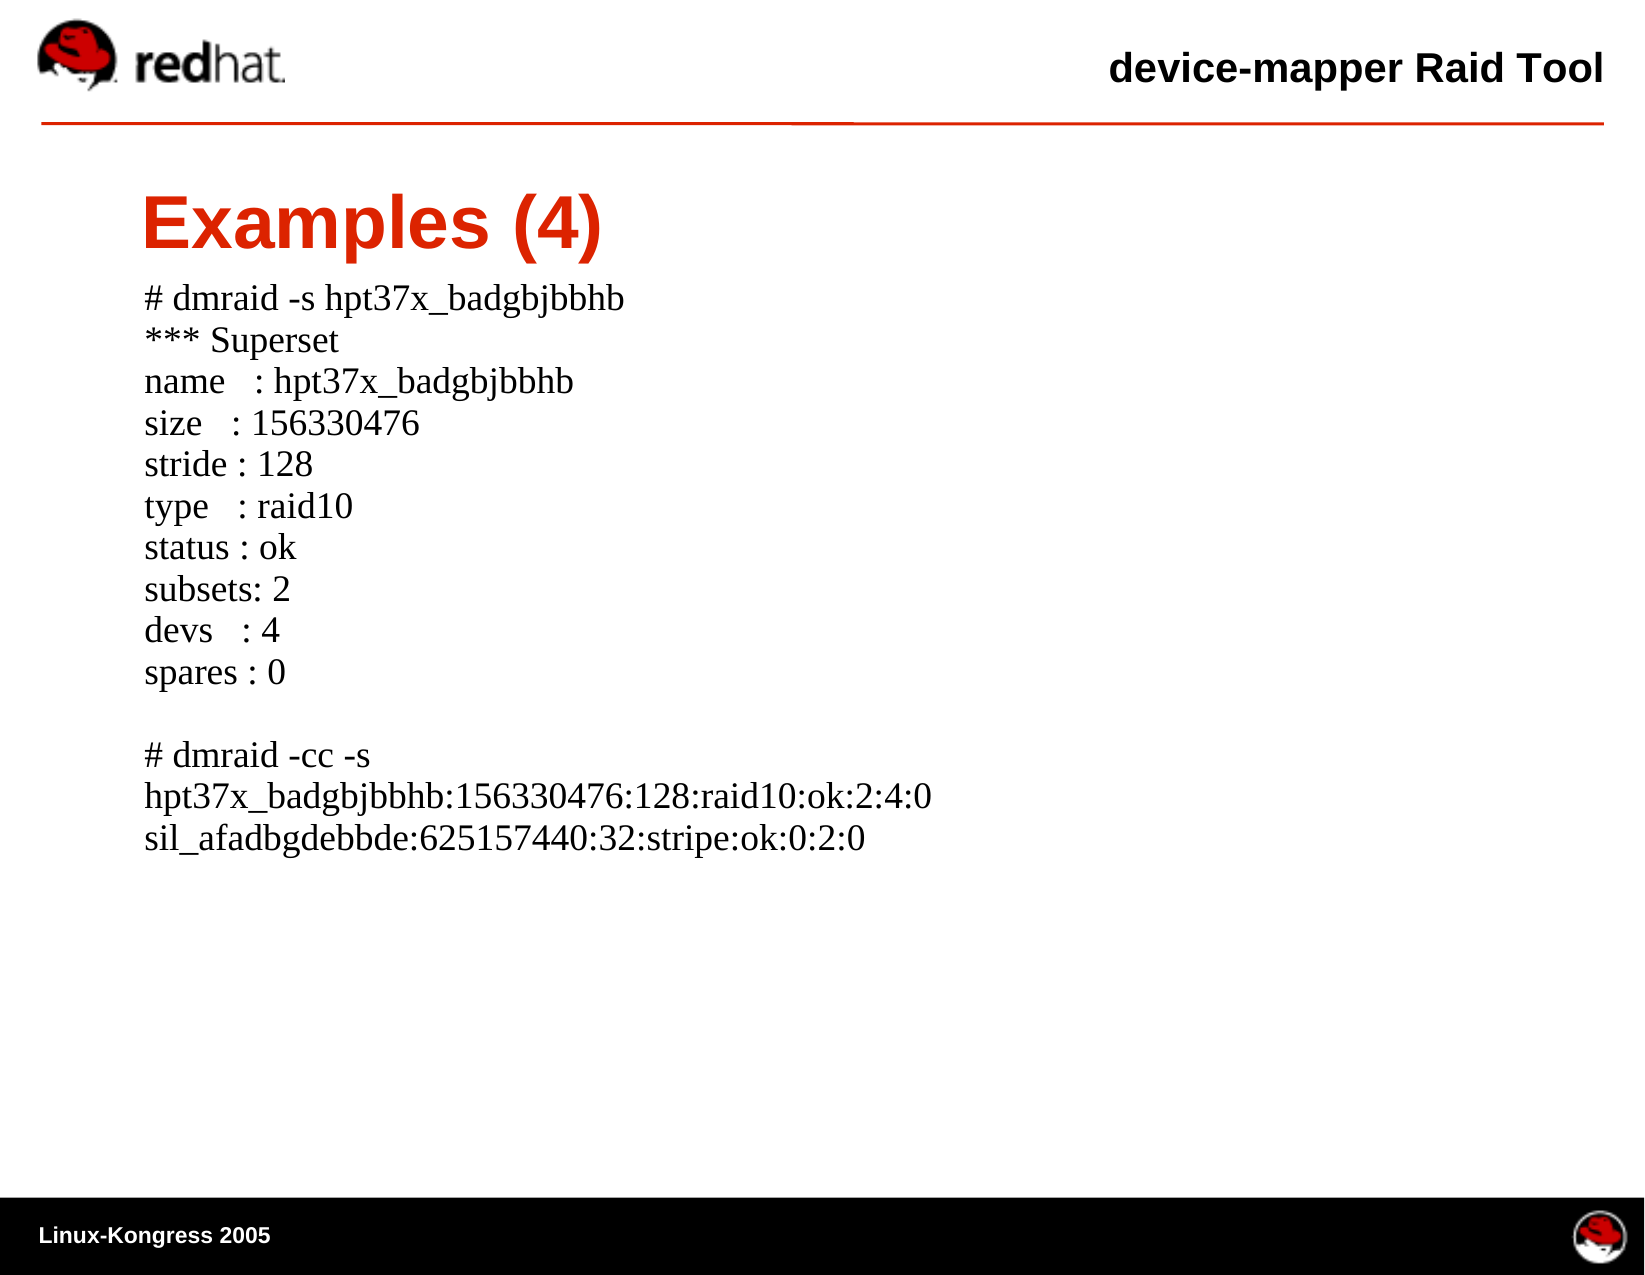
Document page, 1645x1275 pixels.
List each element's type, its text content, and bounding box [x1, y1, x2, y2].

text_box [0, 1197, 144, 1275]
text_box device-mapper Raid Tool [959, 44, 1605, 98]
text_box Examples (4) [141, 180, 642, 275]
picture [36, 17, 285, 102]
text_box Linux-Kongress 2005 [38, 1222, 144, 1252]
picture [1568, 1207, 1632, 1270]
text_box # dmraid -s hpt37x_badgbjbbhb *** Superset name : hpt37x_badgbjbbhb size : 156330476 stride : 128 type : raid10 status : ok subsets: 2 devs : 4 spares : 0 # dmraid -cc -s hpt37x_badgbjbbhb:156330476:128:raid10:ok:2:4:0 sil_afadbgdebbde:625157440:32:stripe:ok:0:2:0 [144, 277, 934, 1275]
text_box [934, 1197, 1645, 1275]
